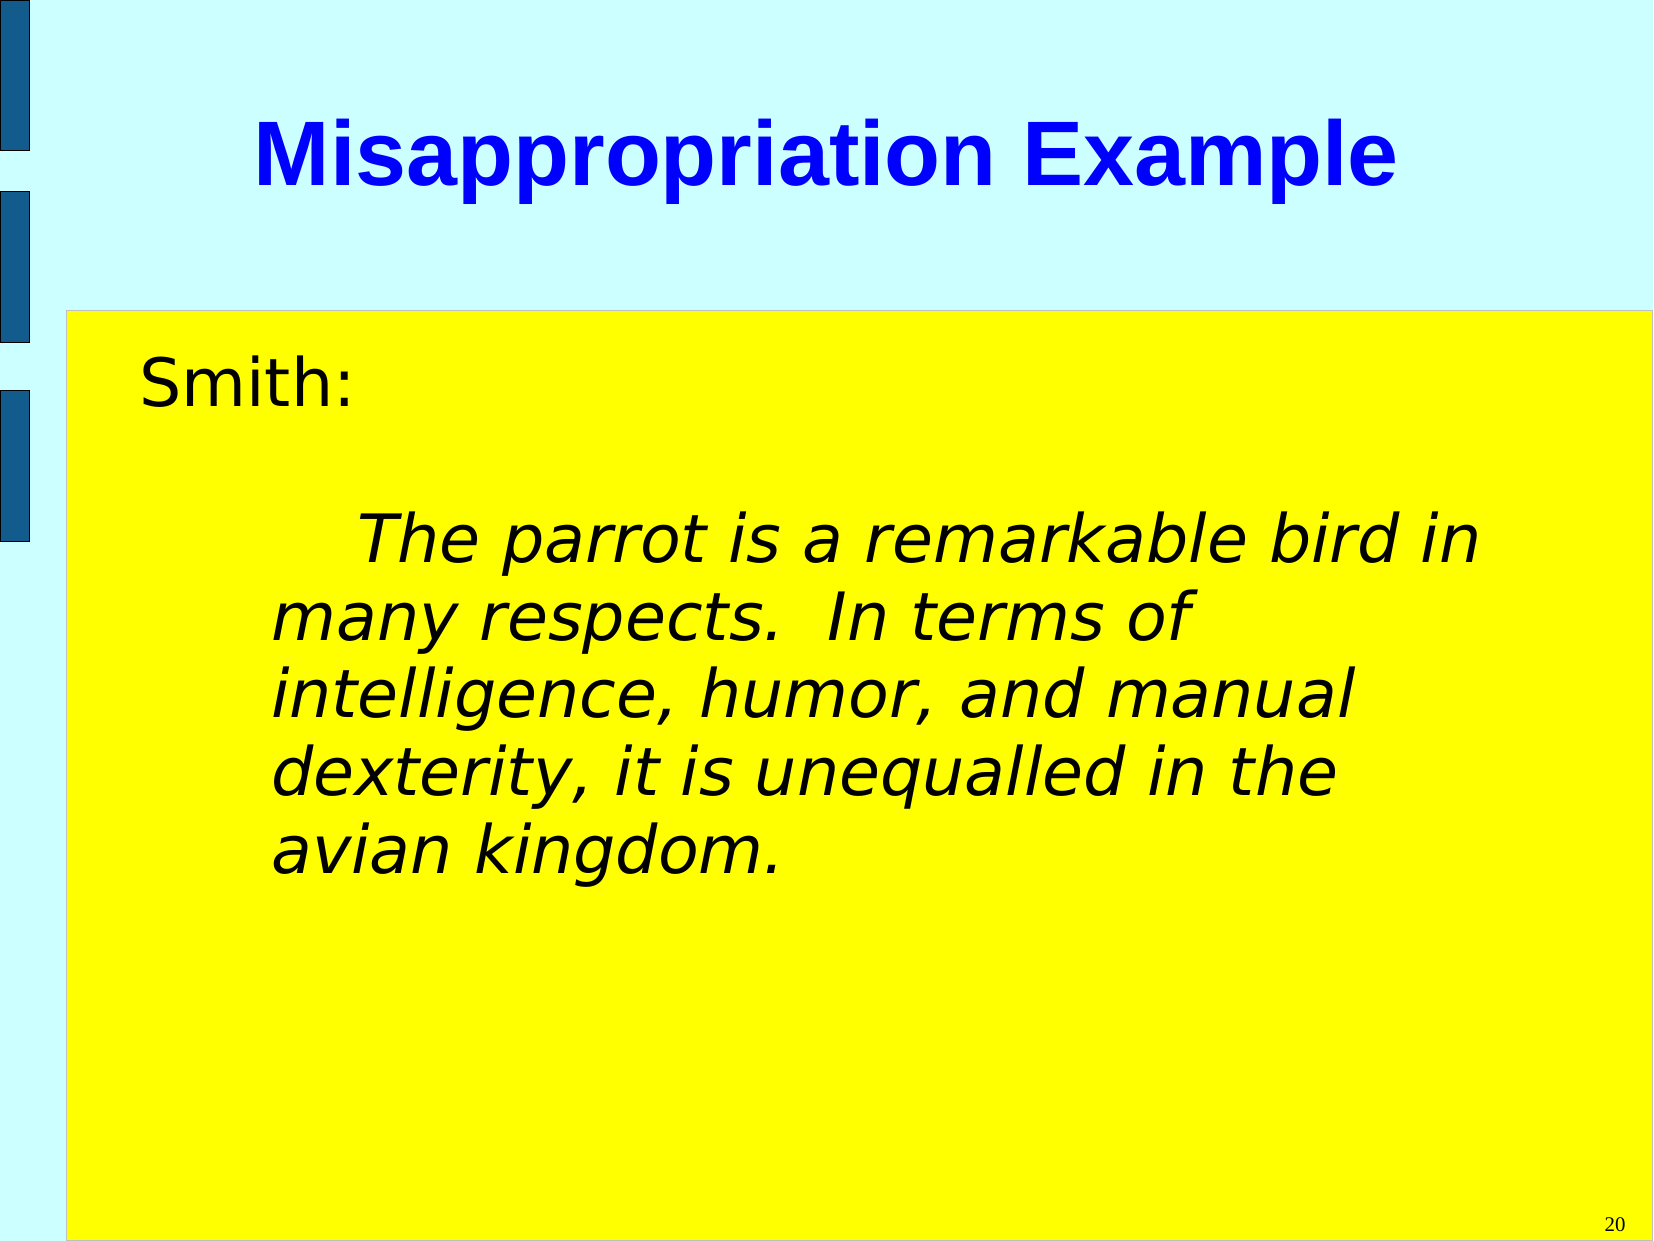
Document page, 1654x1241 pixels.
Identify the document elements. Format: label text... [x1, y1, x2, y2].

title Misappropriation Example [121, 49, 1534, 258]
list Smith: The parrot is a remarkable bird in many respects. In terms of intelligence, humor, and manual dexterity, it is unequalled in the avian kingdom. [121, 344, 1534, 1127]
